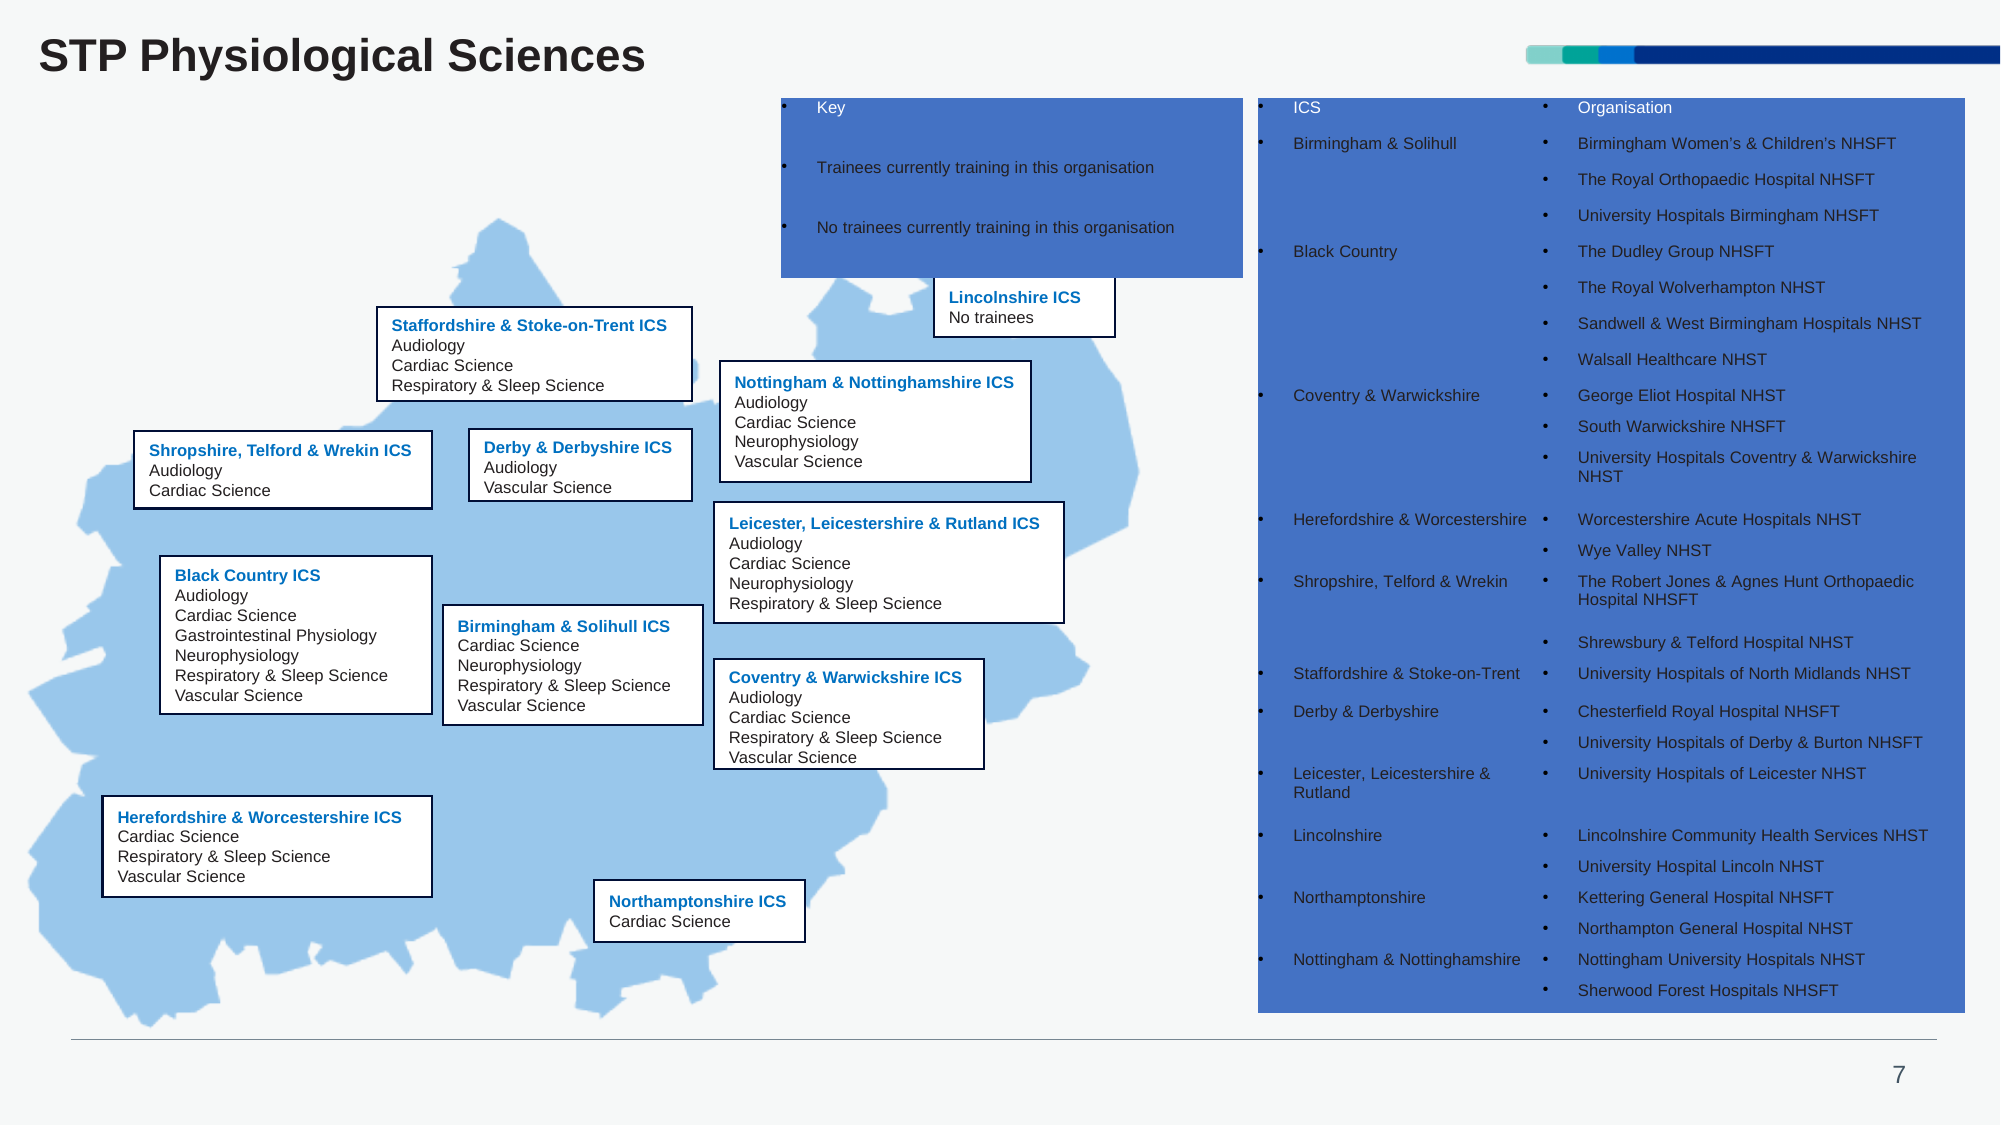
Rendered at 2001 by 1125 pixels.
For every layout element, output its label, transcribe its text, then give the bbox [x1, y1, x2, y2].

table_cell [1185, 158, 1243, 218]
table_cell Northamptonshire [1258, 888, 1542, 950]
table_cell Sherwood Forest Hospitals NHSFT [1542, 981, 1965, 1013]
table_cell Nottingham University Hospitals NHST [1542, 950, 1965, 981]
text_box Lincolnshire ICS No trainees [934, 278, 1115, 337]
table_cell Northampton General Hospital NHST [1542, 919, 1965, 950]
table_cell Derby & Derbyshire [1258, 703, 1542, 765]
table_cell South Warwickshire NHSFT [1542, 417, 1965, 448]
table_cell University Hospital Lincoln NHST [1542, 857, 1965, 888]
table_cell No trainees currently training in this organisation [781, 218, 1185, 278]
table_cell The Dudley Group NHSFT [1542, 242, 1965, 278]
text_box Leicester, Leicestershire & Rutland ICS Audiology Cardiac Science Neurophysiology Respiratory & Sleep Science [714, 502, 1064, 623]
table_cell Herefordshire & Worcestershire [1258, 510, 1542, 572]
table_header Organisation [1542, 98, 1965, 134]
table_cell Coventry & Warwickshire [1258, 386, 1542, 510]
table_cell Worcestershire Acute Hospitals NHST [1542, 510, 1965, 541]
text_box Herefordshire & Worcestershire ICS Cardiac Science Respiratory & Sleep Science Vascular Science [103, 796, 432, 897]
table_cell University Hospitals of Leicester NHST [1542, 765, 1965, 826]
table_cell George Eliot Hospital NHST [1542, 386, 1965, 417]
table_cell Birmingham Women’s & Children’s NHSFT [1542, 134, 1965, 170]
table_cell Trainees currently training in this organisation [781, 158, 1185, 218]
table_header ICS [1258, 98, 1542, 134]
table_cell University Hospitals Birmingham NHSFT [1542, 206, 1965, 242]
text_box Nottingham & Nottinghamshire ICS Audiology Cardiac Science Neurophysiology Vascular Science [720, 361, 1031, 482]
table_cell Walsall Healthcare NHST [1542, 350, 1965, 386]
table_cell Lincolnshire Community Health Services NHST [1542, 826, 1965, 857]
text_box Coventry & Warwickshire ICS Audiology Cardiac Science Respiratory & Sleep Science Vascular Science [714, 659, 984, 769]
text_box STP Physiological Sciences [23, 17, 915, 89]
table_cell Kettering General Hospital NHSFT [1542, 888, 1965, 919]
table_cell Nottingham & Nottinghamshire [1258, 950, 1542, 1013]
table_cell The Robert Jones & Agnes Hunt Orthopaedic Hospital NHSFT [1542, 572, 1965, 634]
table_cell The Royal Orthopaedic Hospital NHSFT [1542, 170, 1965, 206]
table_cell Chesterfield Royal Hospital NHSFT [1542, 703, 1965, 734]
table_cell Lincolnshire [1258, 826, 1542, 888]
table_cell Black Country [1258, 242, 1542, 386]
text_box Black Country ICS Audiology Cardiac Science Gastrointestinal Physiology Neurophysiology Respiratory & Sleep Science Vascular Science [160, 556, 432, 714]
table_cell Birmingham & Solihull [1258, 134, 1542, 242]
table_cell Staffordshire & Stoke-on-Trent [1258, 664, 1542, 703]
text_box Derby & Derbyshire ICS Audiology Vascular Science [469, 429, 692, 501]
text_box Staffordshire & Stoke-on-Trent ICS Audiology Cardiac Science Respiratory & Sleep Science [377, 307, 692, 401]
table_cell The Royal Wolverhampton NHST [1542, 278, 1965, 314]
text_box Shropshire, Telford & Wrekin ICS Audiology Cardiac Science [134, 431, 432, 509]
table_cell Leicester, Leicestershire & Rutland [1258, 765, 1542, 826]
text_box Northamptonshire ICS Cardiac Science [594, 880, 805, 942]
table_header [1185, 98, 1243, 158]
table_cell [1185, 218, 1243, 278]
table_header Key [781, 98, 1185, 158]
picture [0, 207, 1155, 1046]
table_cell Sandwell & West Birmingham Hospitals NHST [1542, 314, 1965, 350]
table_cell Shrewsbury & Telford Hospital NHST [1542, 634, 1965, 664]
table_cell Shropshire, Telford & Wrekin [1258, 572, 1542, 664]
table_cell University Hospitals of Derby & Burton NHSFT [1542, 734, 1965, 765]
text_box Birmingham & Solihull ICS Cardiac Science Neurophysiology Respiratory & Sleep Science Vascular Science [443, 605, 703, 725]
table_cell University Hospitals of North Midlands NHST [1542, 664, 1965, 703]
table_cell Wye Valley NHST [1542, 541, 1965, 572]
table_cell University Hospitals Coventry & Warwickshire NHST [1542, 448, 1965, 510]
